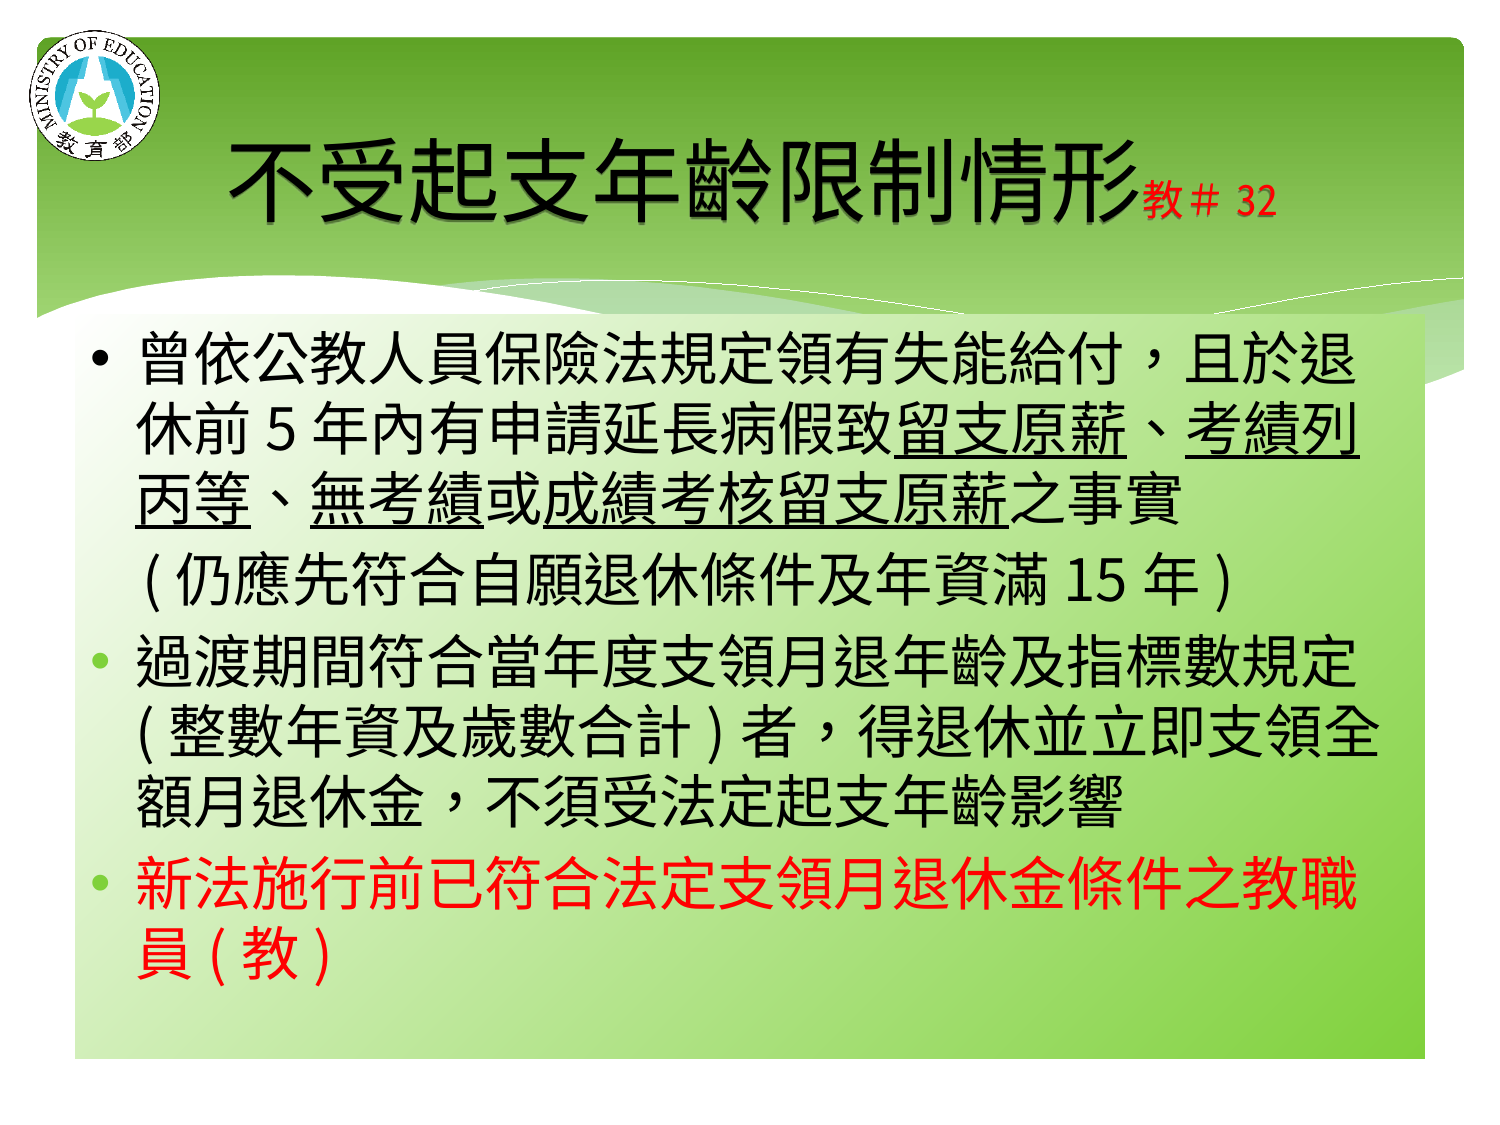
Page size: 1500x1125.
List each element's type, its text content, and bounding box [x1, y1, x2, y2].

title 不受起支年齡限制情形教＃32 [76, 90, 1427, 268]
list 曾依公教人員保險法規定領有失能給付，且於退休前5年內有申請延長病假致留支原薪、考績列丙等、無考績或成績考核留支原薪之事實 (仍應先符合自願退休條件及年資滿15年) 過渡期間符合當年度支領月退年齡及指標數規定(整數年資及歲數合計)者，得退休並立即支領全額月退休金，不須受法定起支年齡影響 新法施行前已符合法定支領月退休金條件之教職員(教) [75, 314, 1425, 1059]
picture [29, 30, 160, 161]
